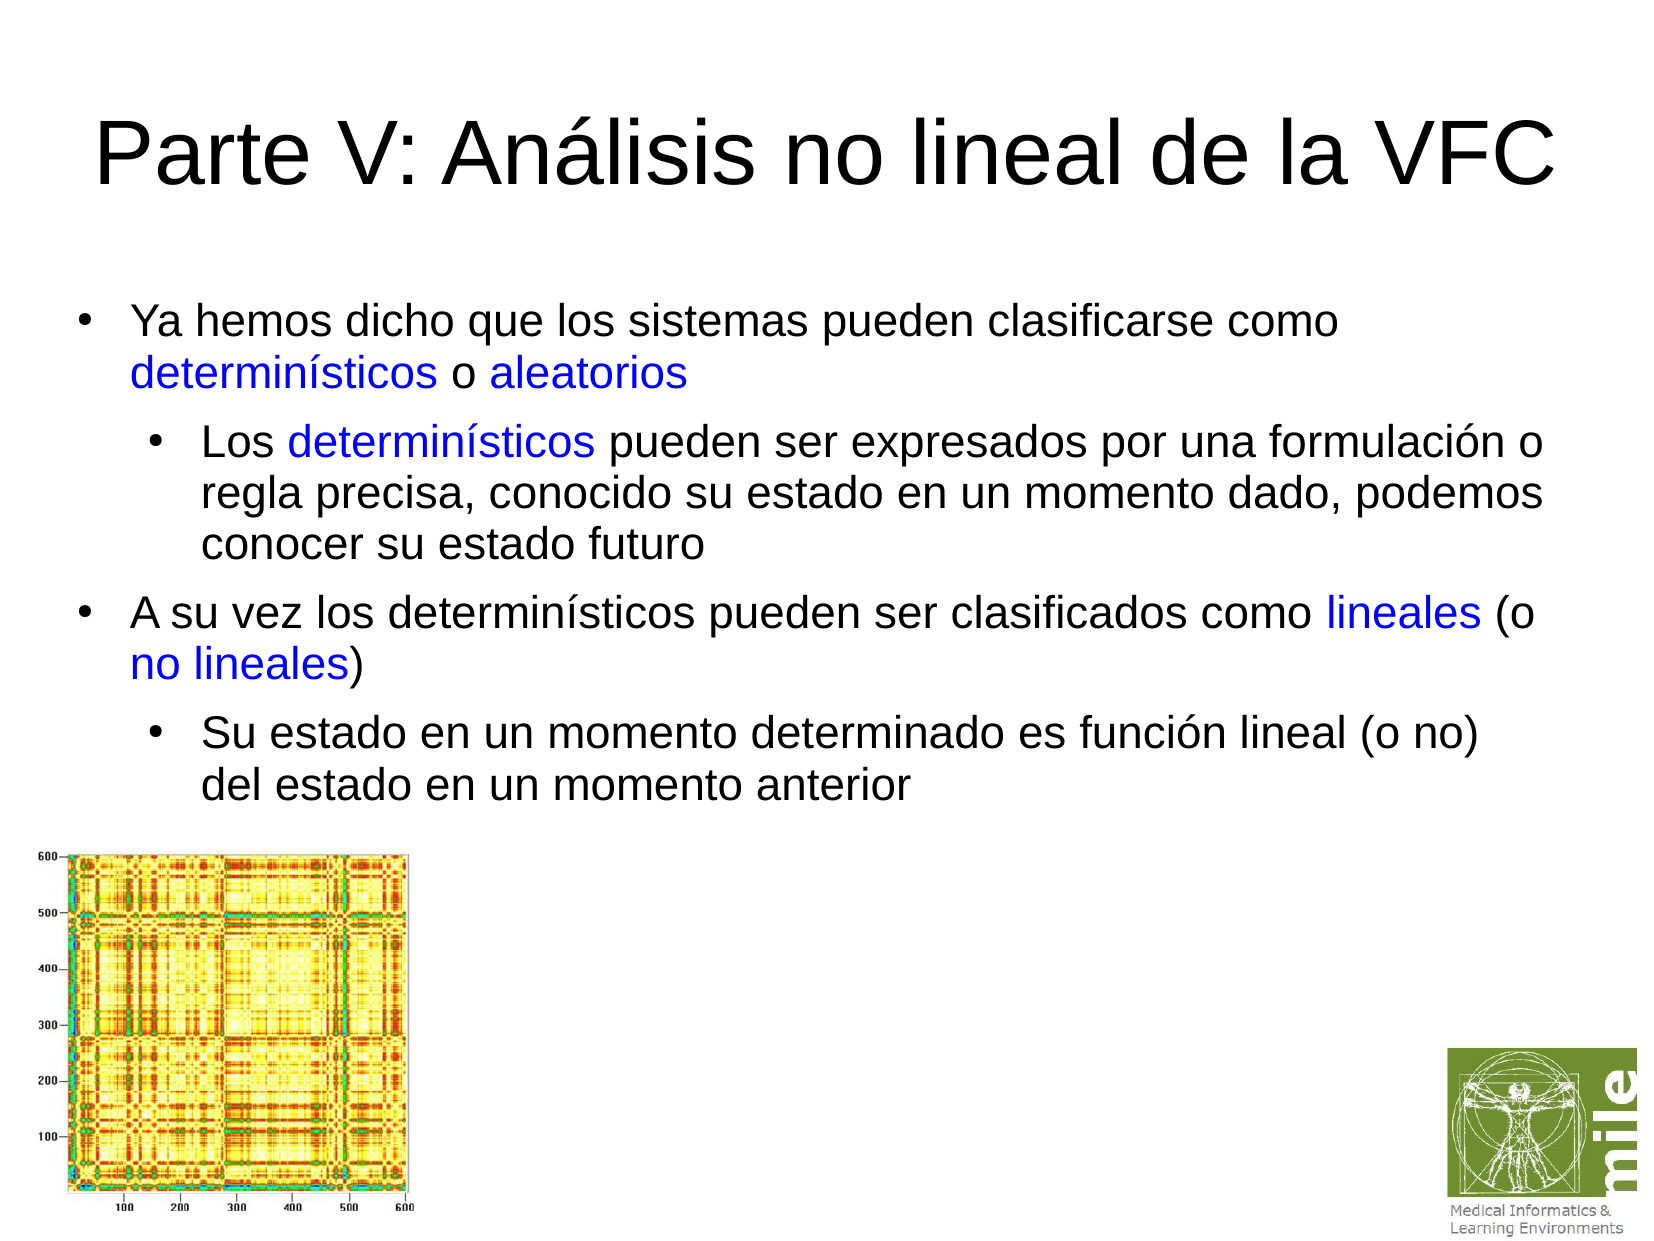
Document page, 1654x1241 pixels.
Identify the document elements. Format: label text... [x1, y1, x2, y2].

title Parte V: Análisis no lineal de la VFC [82, 56, 1571, 250]
picture [38, 851, 414, 1211]
picture [1440, 1033, 1654, 1241]
list Ya hemos dicho que los sistemas pueden clasificarse como determinísticos o aleatorios Los determinísticos pueden ser expresados por una formulación o regla precisa, conocido su estado en un momento dado, podemos conocer su estado futuro A su vez los determinísticos pueden ser clasificados como lineales (o no lineales) Su estado en un momento determinado es función lineal (o no) del estado en un momento anterior [59, 295, 1548, 1114]
